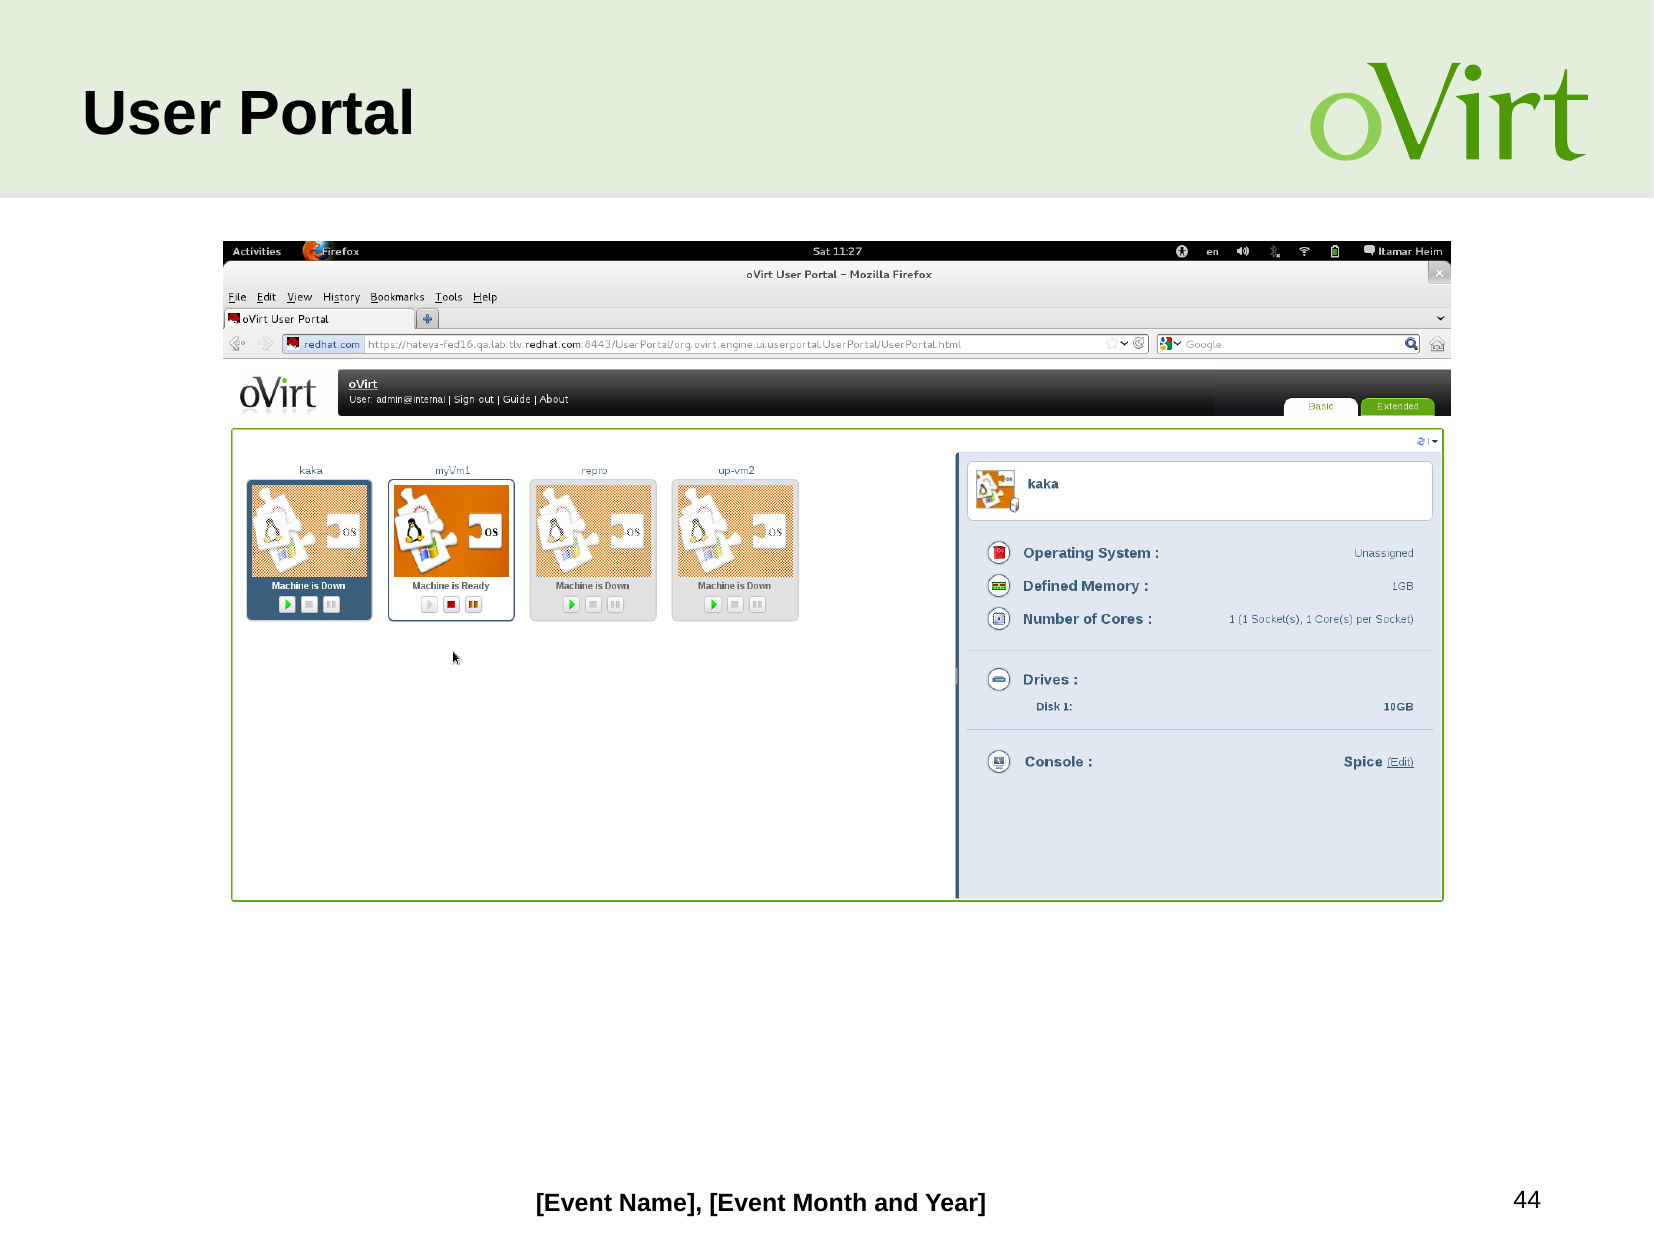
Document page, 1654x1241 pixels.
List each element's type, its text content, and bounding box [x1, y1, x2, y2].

picture [223, 241, 1451, 932]
title User Portal [82, 37, 1571, 188]
